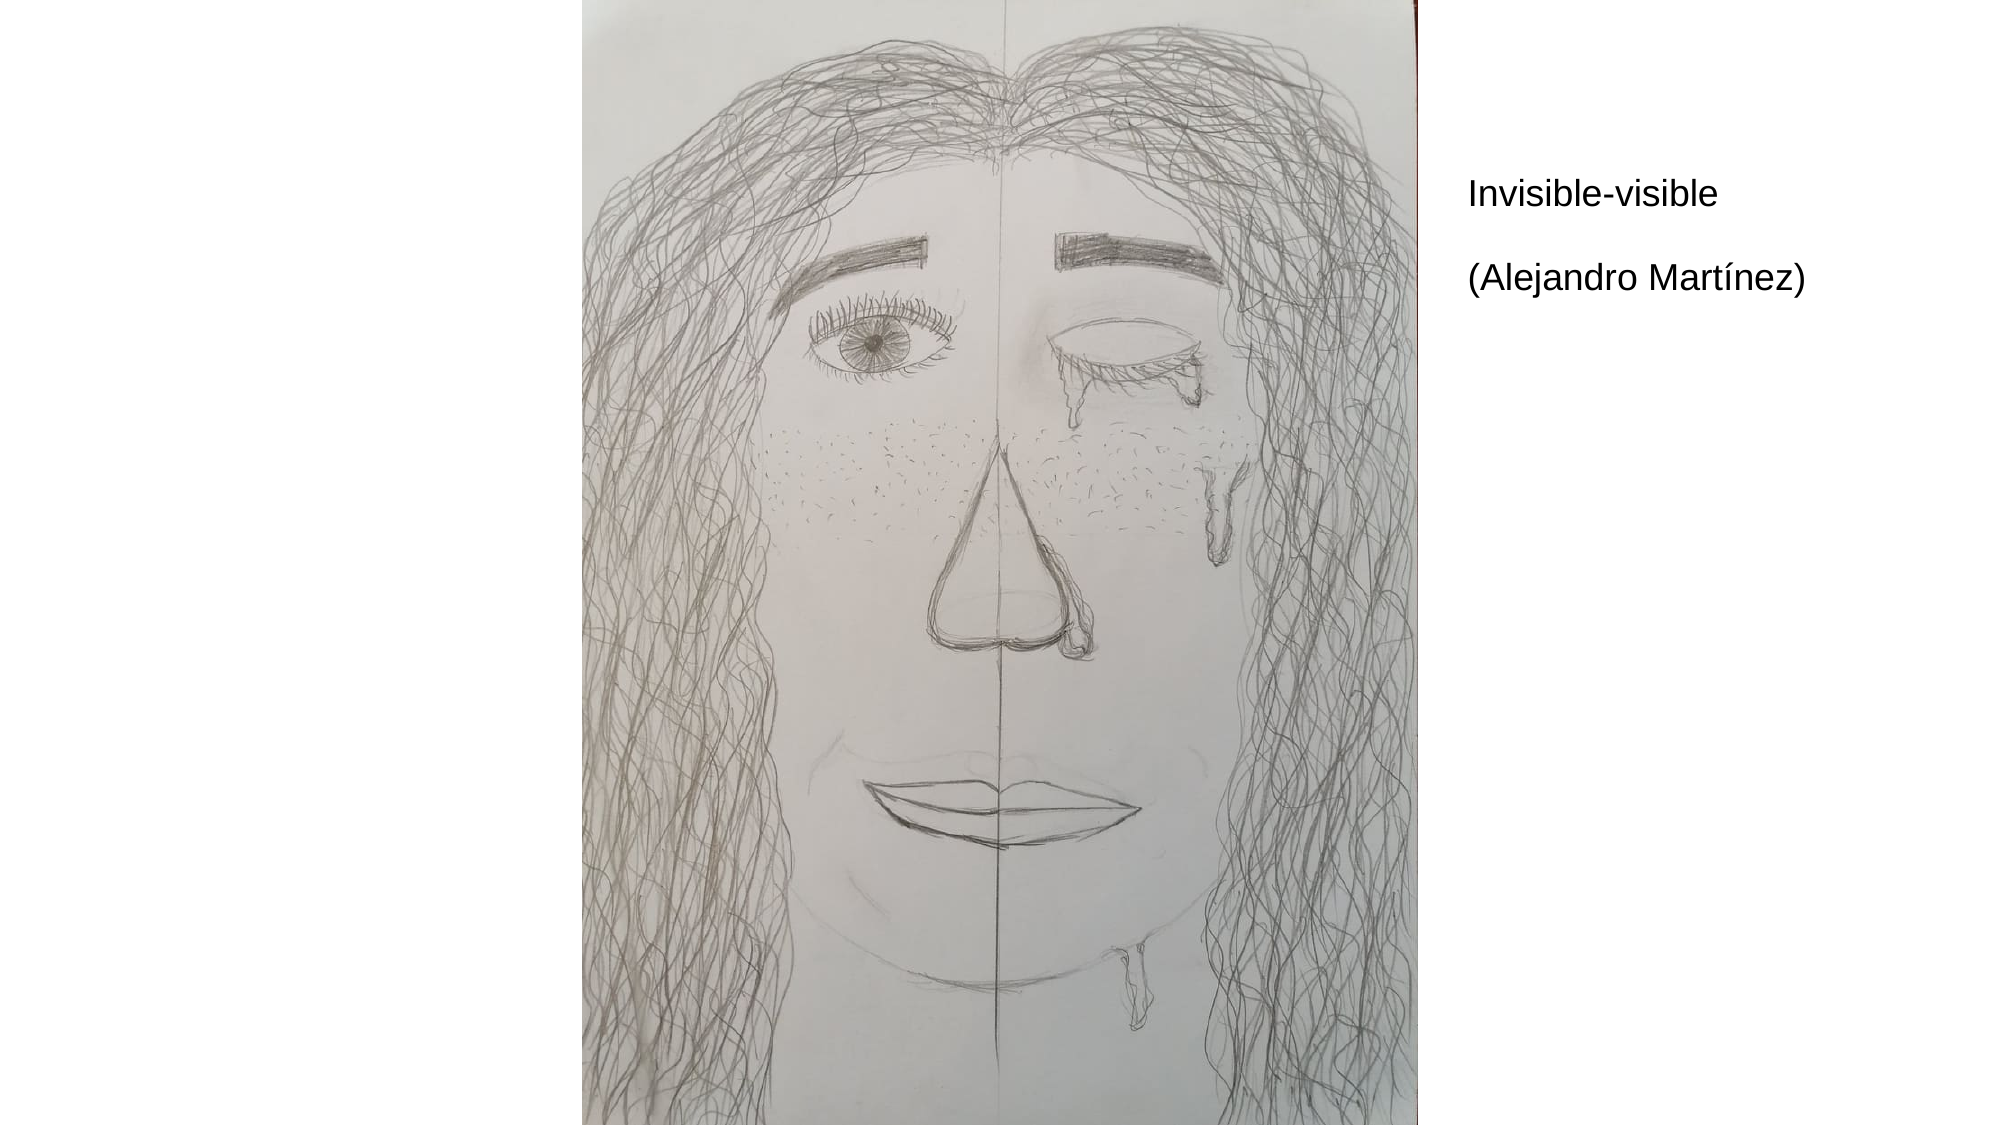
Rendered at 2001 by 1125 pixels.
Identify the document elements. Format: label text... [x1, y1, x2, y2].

picture [582, 0, 1418, 1125]
text_box Invisible-visible (Alejandro Martínez) [1452, 165, 1822, 307]
